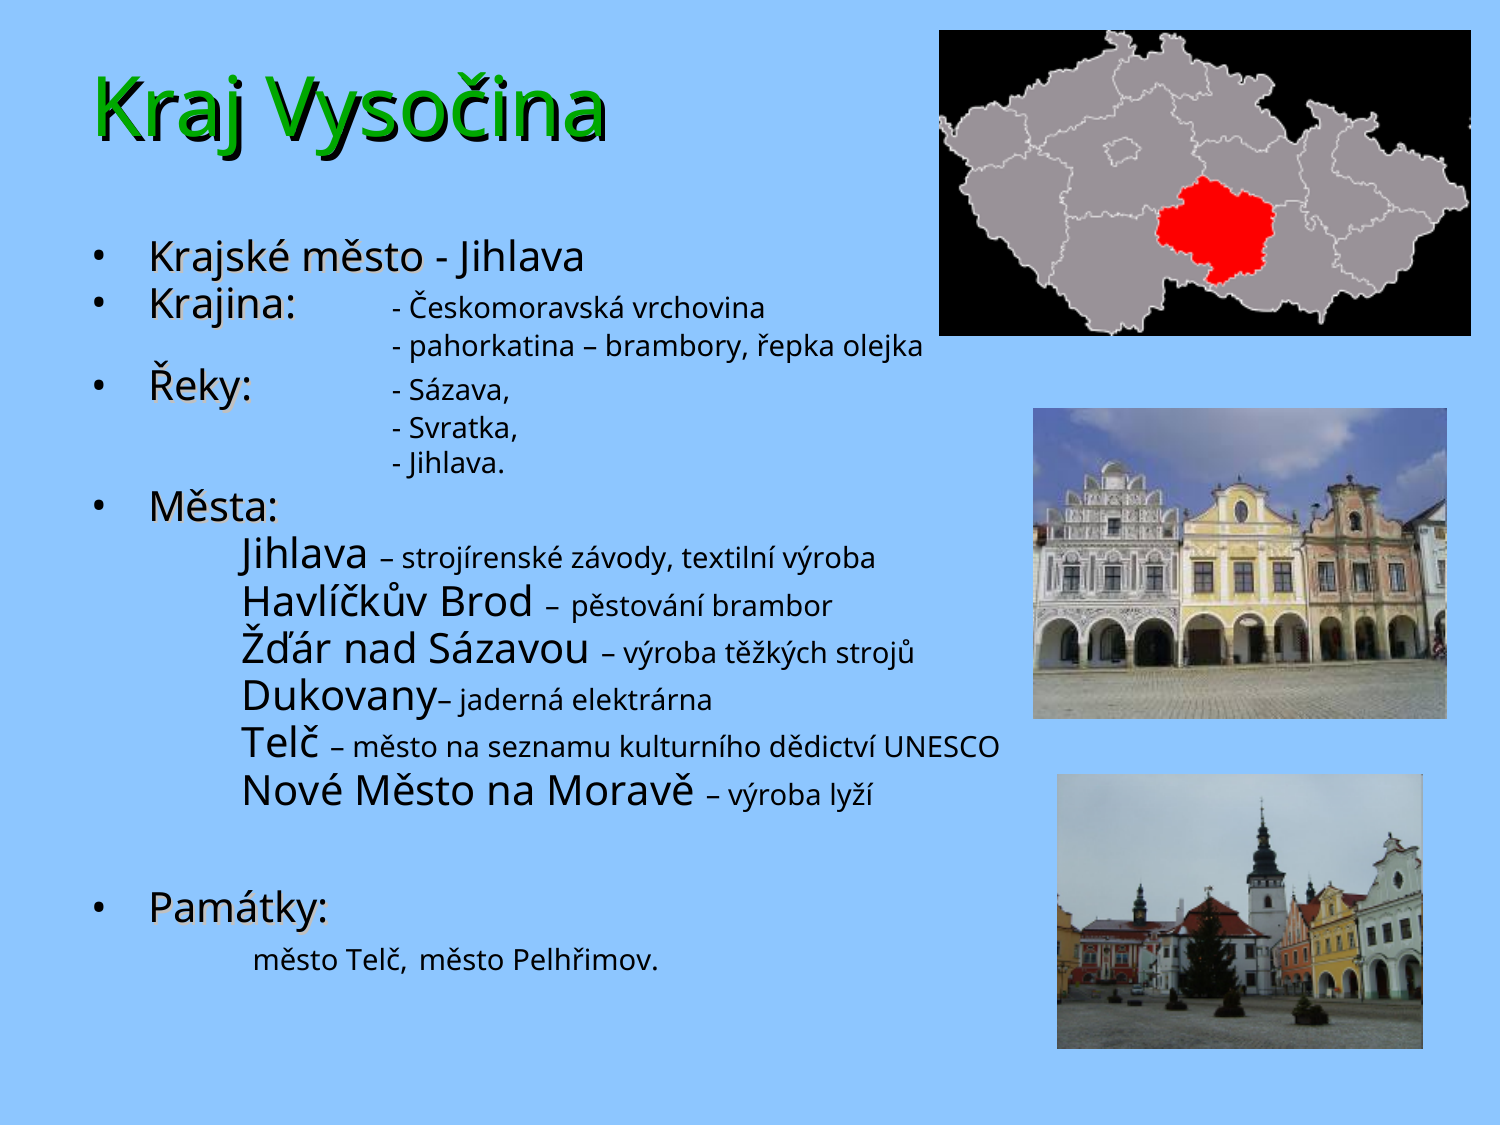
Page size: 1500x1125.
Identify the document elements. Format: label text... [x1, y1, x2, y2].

picture [939, 30, 1471, 336]
picture [1057, 774, 1423, 1049]
picture [1033, 408, 1447, 719]
list Krajské město - Jihlava Krajina: - Českomoravská vrchovina - pahorkatina – brambory, řepka olejka Řeky: - Sázava, - Svratka, - Jihlava. Města: Jihlava – strojírenské závody, textilní výroba Havlíčkův Brod – pěstování brambor Žďár nad Sázavou – výroba těžkých strojů Dukovany– jaderná elektrárna Telč – město na seznamu kulturního dědictví UNESCO Nové Město na Moravě – výroba lyží Památky: město Telč, město Pelhřimov. [76, 231, 1022, 1000]
title Kraj Vysočina [75, 45, 939, 161]
